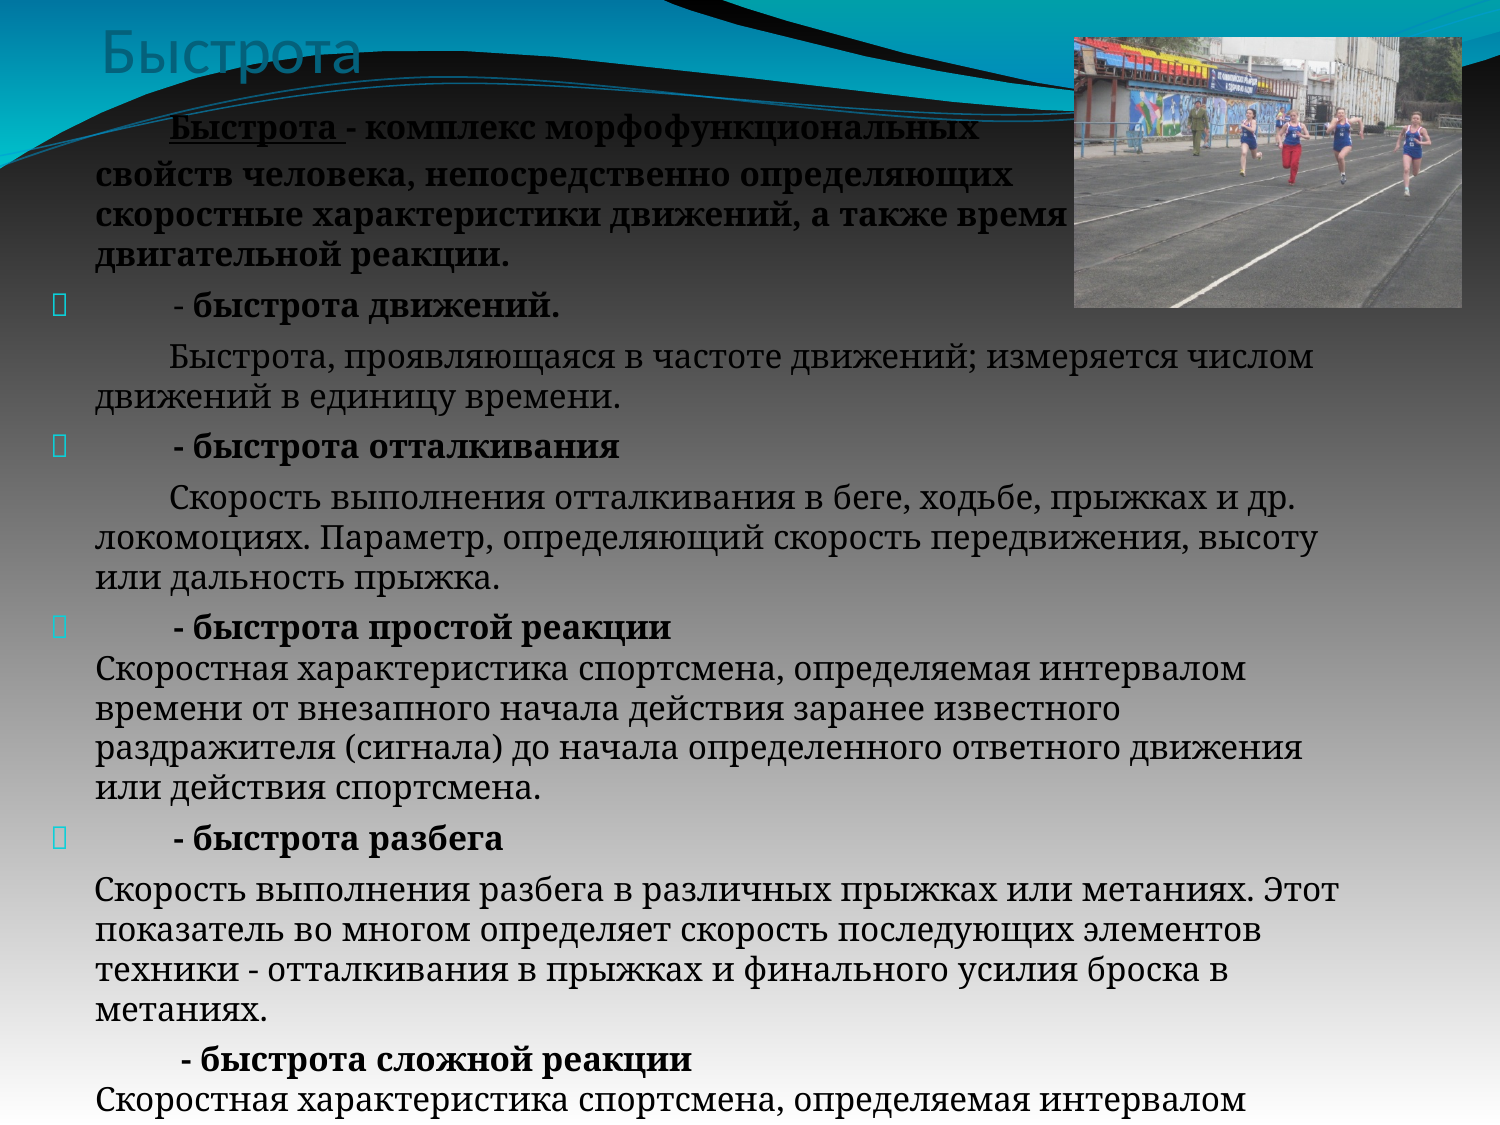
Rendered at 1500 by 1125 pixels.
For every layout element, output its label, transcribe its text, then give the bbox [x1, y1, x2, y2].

list Быстрота - комплекс морфофункциональных свойств человека, непосредственно определяющих скоростные характеристики движений, а также время двигательной реакции. - быстрота движений. Быстрота, проявляющаяся в частоте движений; измеряется числом движений в единицу времени. - быстрота отталкивания Скорость выполнения отталкивания в беге, ходьбе, прыжках и др. локомоциях. Параметр, определяющий скорость передвижения, высоту или дальность прыжка. - быстрота простой реакции Скоростная характеристика спортсмена, определяемая интервалом времени от внезапного начала действия заранее известного раздражителя (сигнала) до начала определенного ответного движения или действия спортсмена. - быстрота разбега Скорость выполнения разбега в различных прыжках или метаниях. Этот показатель во многом определяет скорость последующих элементов техники - отталкивания в прыжках и финального усилия броска в метаниях. - быстрота сложной реакции Скоростная характеристика спортсмена, определяемая интервалом времени от внезапного начала действия одного из ряда заранее известных раздражителей (сигналов) до начала определенного ответного движения или действий спортсмена. [35, 61, 1386, 834]
picture [1074, 37, 1462, 308]
title Быстрота [86, 0, 1437, 61]
